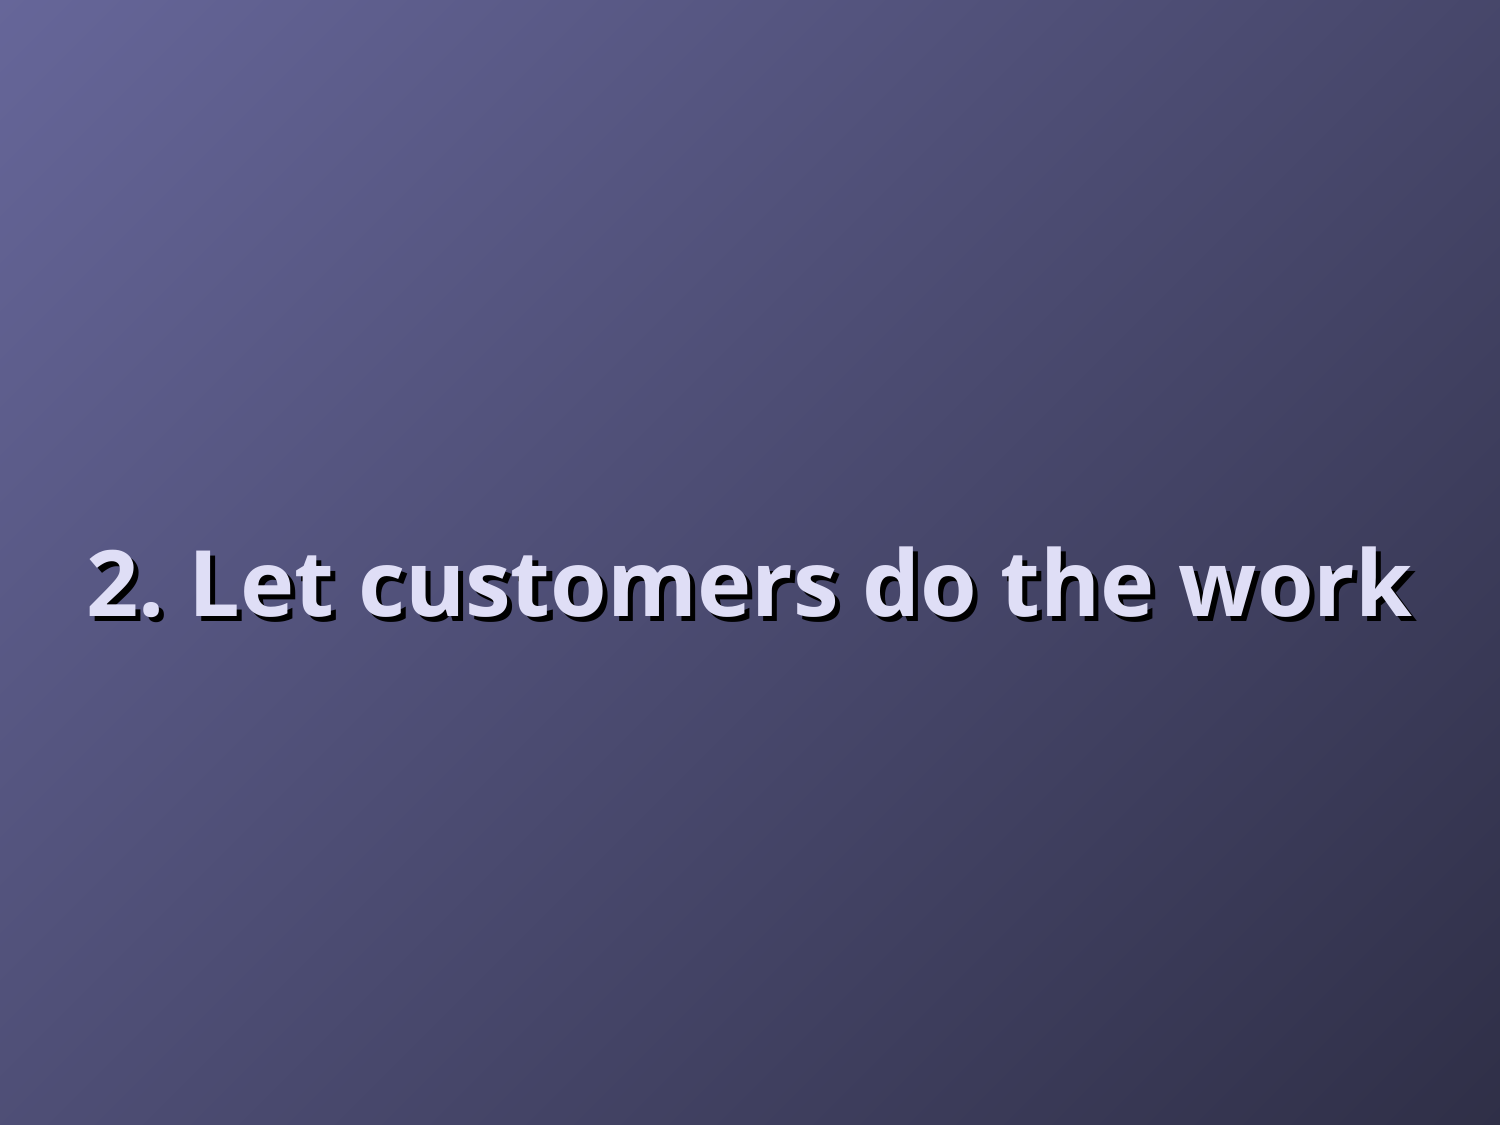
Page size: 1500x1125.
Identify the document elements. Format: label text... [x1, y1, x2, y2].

title 2. Let customers do the work [0, 487, 1500, 676]
